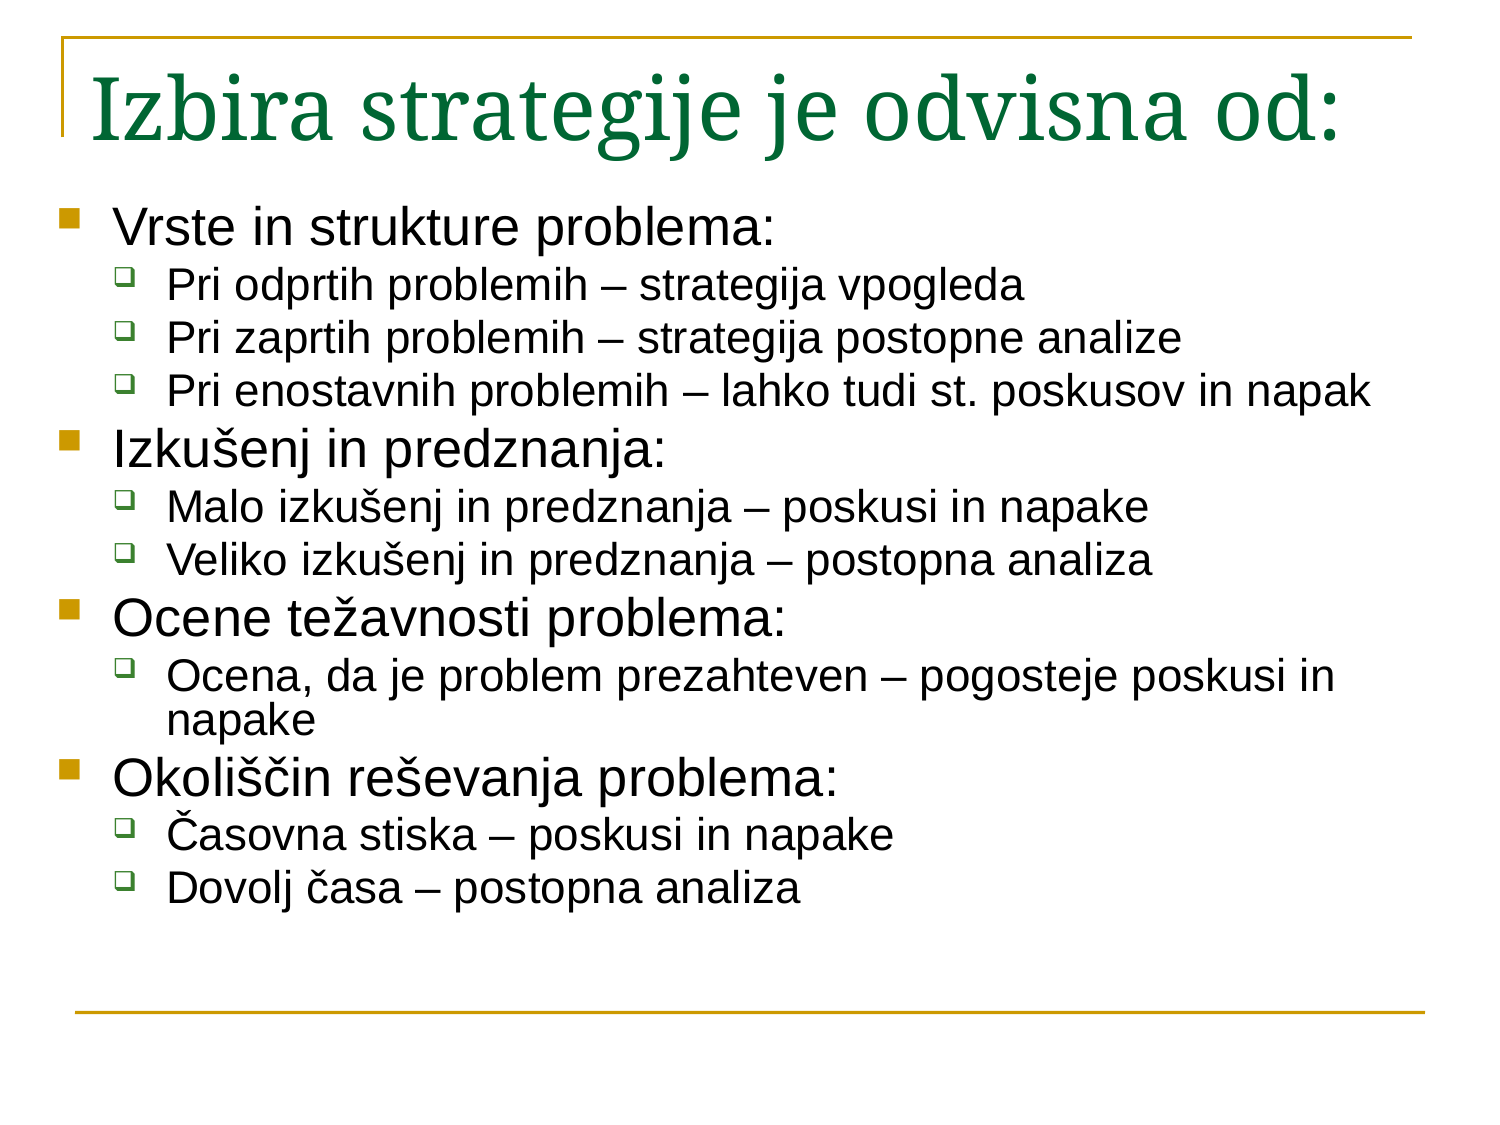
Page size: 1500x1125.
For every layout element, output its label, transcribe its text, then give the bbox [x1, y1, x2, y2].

title Izbira strategije je odvisna od: [75, 45, 1425, 185]
list Vrste in strukture problema: Pri odprtih problemih – strategija vpogleda Pri zaprtih problemih – strategija postopne analize Pri enostavnih problemih – lahko tudi st. poskusov in napak Izkušenj in predznanja: Malo izkušenj in predznanja – poskusi in napake Veliko izkušenj in predznanja – postopna analiza Ocene težavnosti problema: Ocena, da je problem prezahteven – pogosteje poskusi in napake Okoliščin reševanja problema: Časovna stiska – poskusi in napake Dovolj časa – postopna analiza [41, 196, 1436, 1006]
